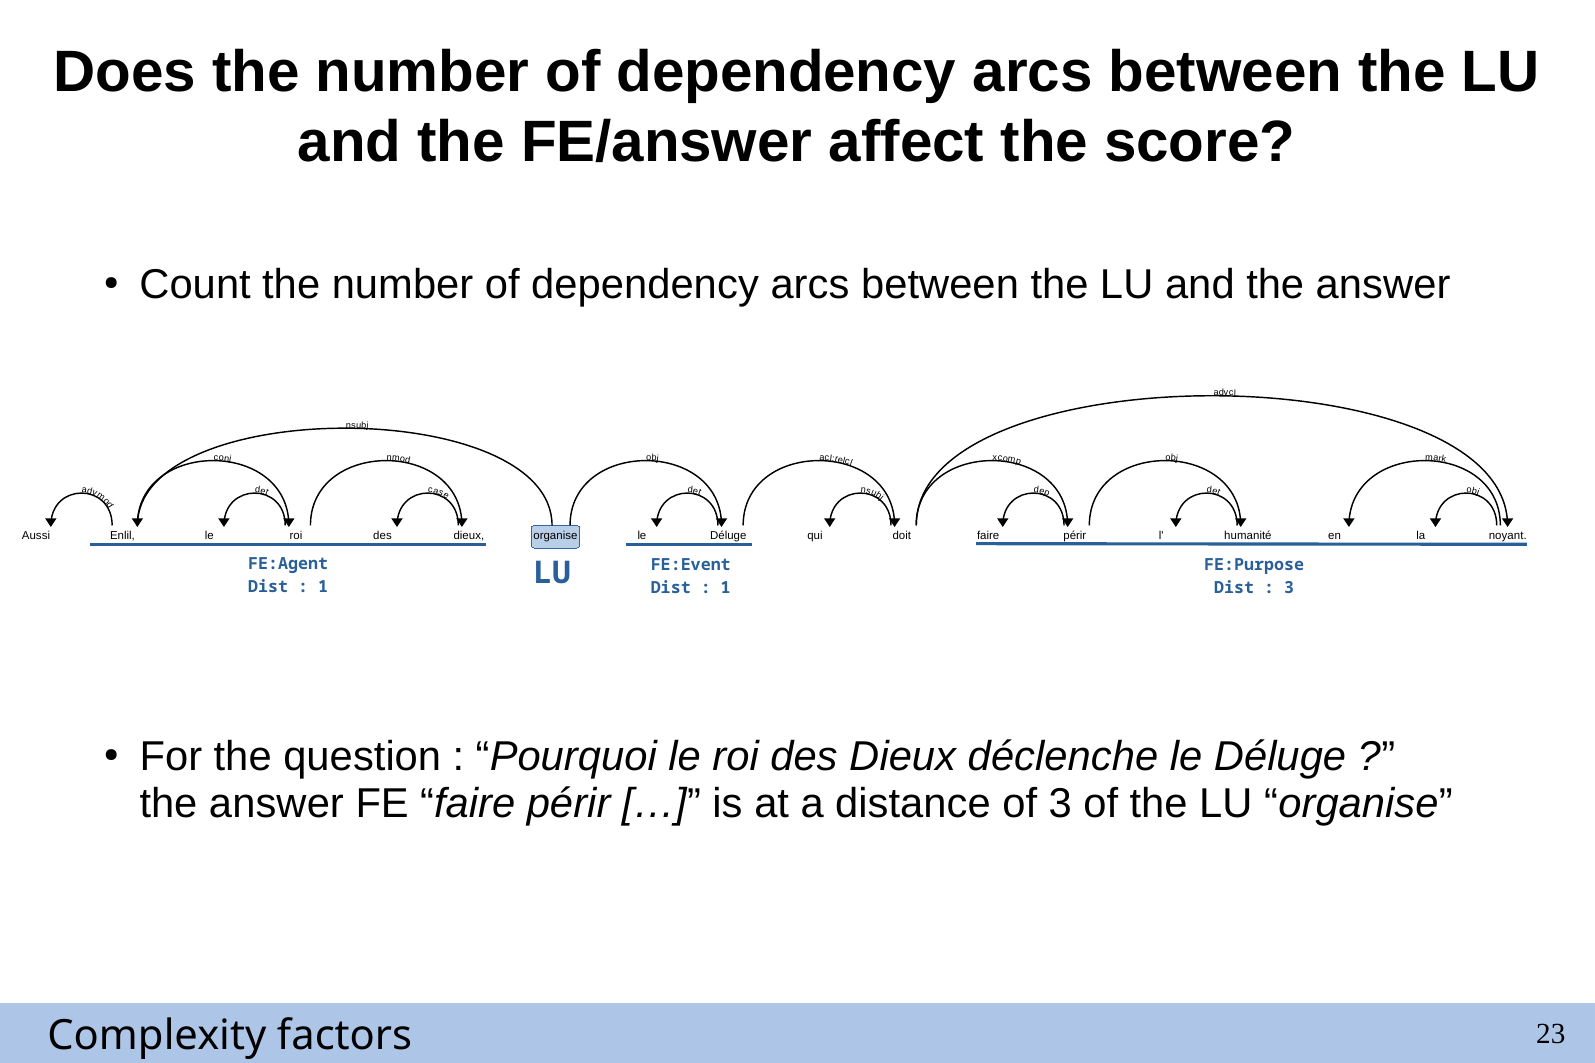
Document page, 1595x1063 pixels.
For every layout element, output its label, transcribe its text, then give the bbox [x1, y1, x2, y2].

title Complexity factors [47, 980, 1483, 1063]
text_box Count the number of dependency arcs between the LU and the answer [89, 253, 1552, 350]
text_box FE:Purpose Dist : 3 [979, 544, 1529, 601]
text_box FE:Agent Dist : 1 [90, 550, 487, 601]
text_box LU [515, 550, 589, 596]
picture [0, 350, 1595, 550]
text_box FE:Event Dist : 1 [629, 550, 752, 602]
text_box For the question : “Pourquoi le roi des Dieux déclenche le Déluge ?” the answer FE “faire périr […]” is at a distance of 3 of the LU “organise” [89, 725, 1552, 834]
title Does the number of dependency arcs between the LU and the FE/answer affect the score? [31, 33, 1564, 118]
